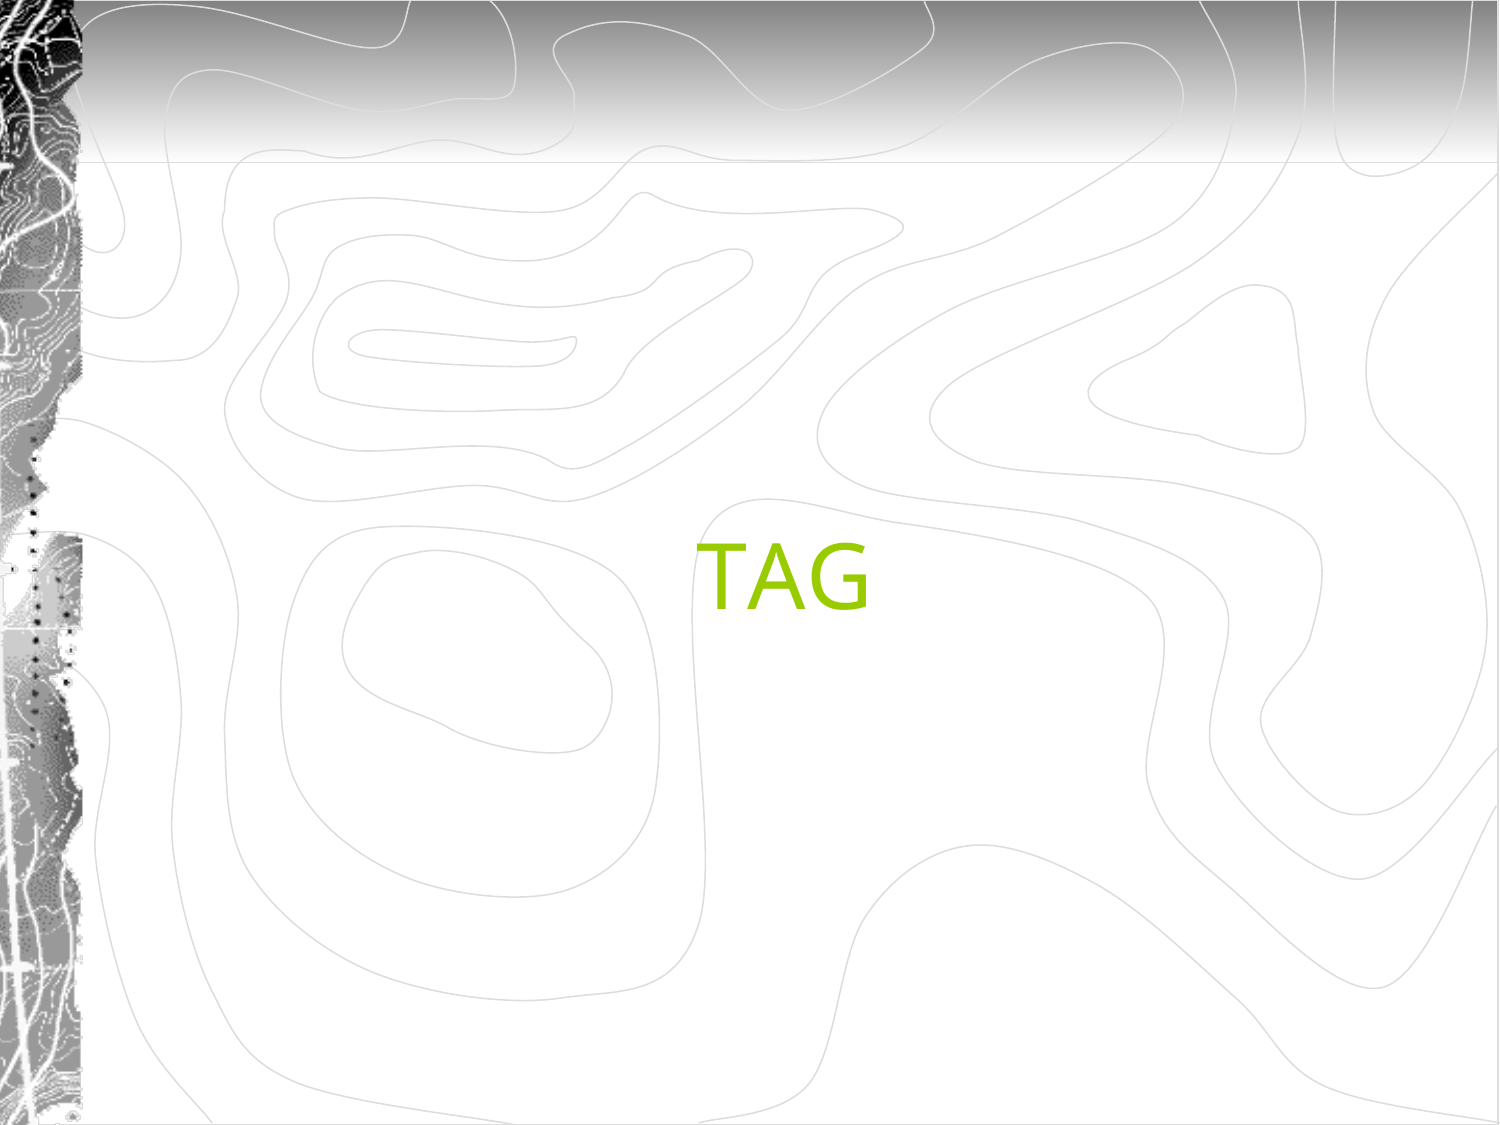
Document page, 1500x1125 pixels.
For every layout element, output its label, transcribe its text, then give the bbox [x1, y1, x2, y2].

title TAG [147, 431, 1423, 717]
